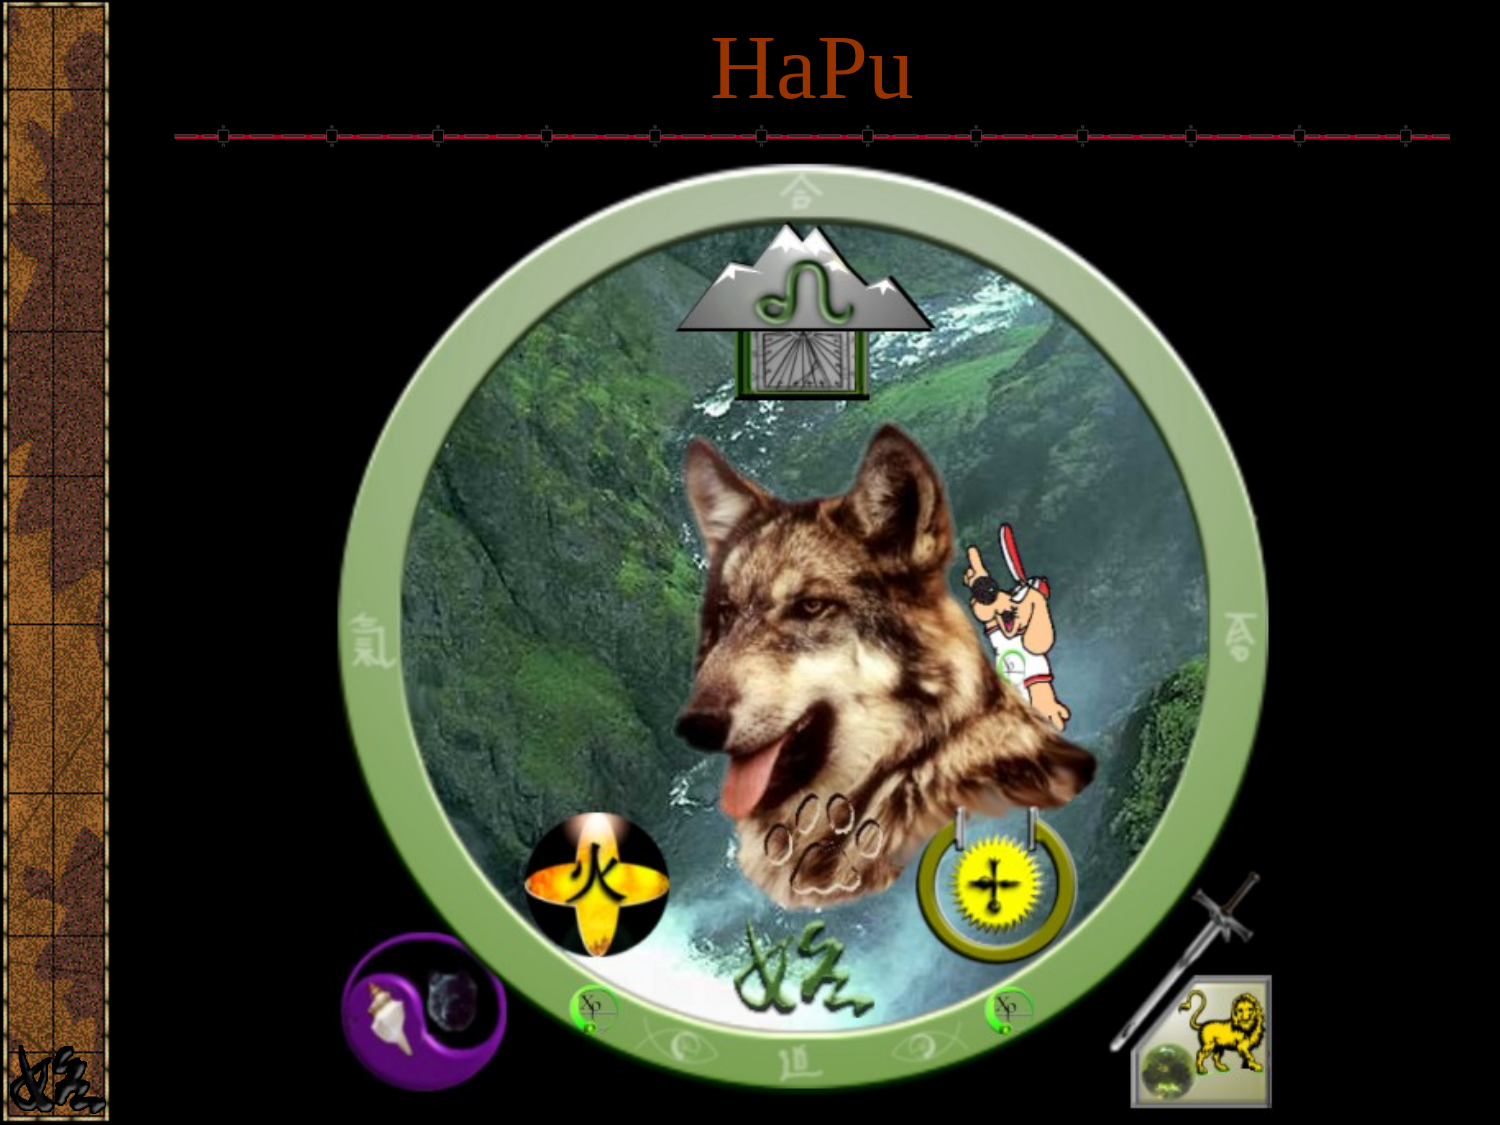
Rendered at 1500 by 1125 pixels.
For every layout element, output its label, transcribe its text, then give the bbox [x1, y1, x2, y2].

title HaPu [174, 12, 1450, 125]
picture [174, 125, 1450, 147]
picture [0, 0, 113, 1125]
picture [328, 161, 1277, 1115]
